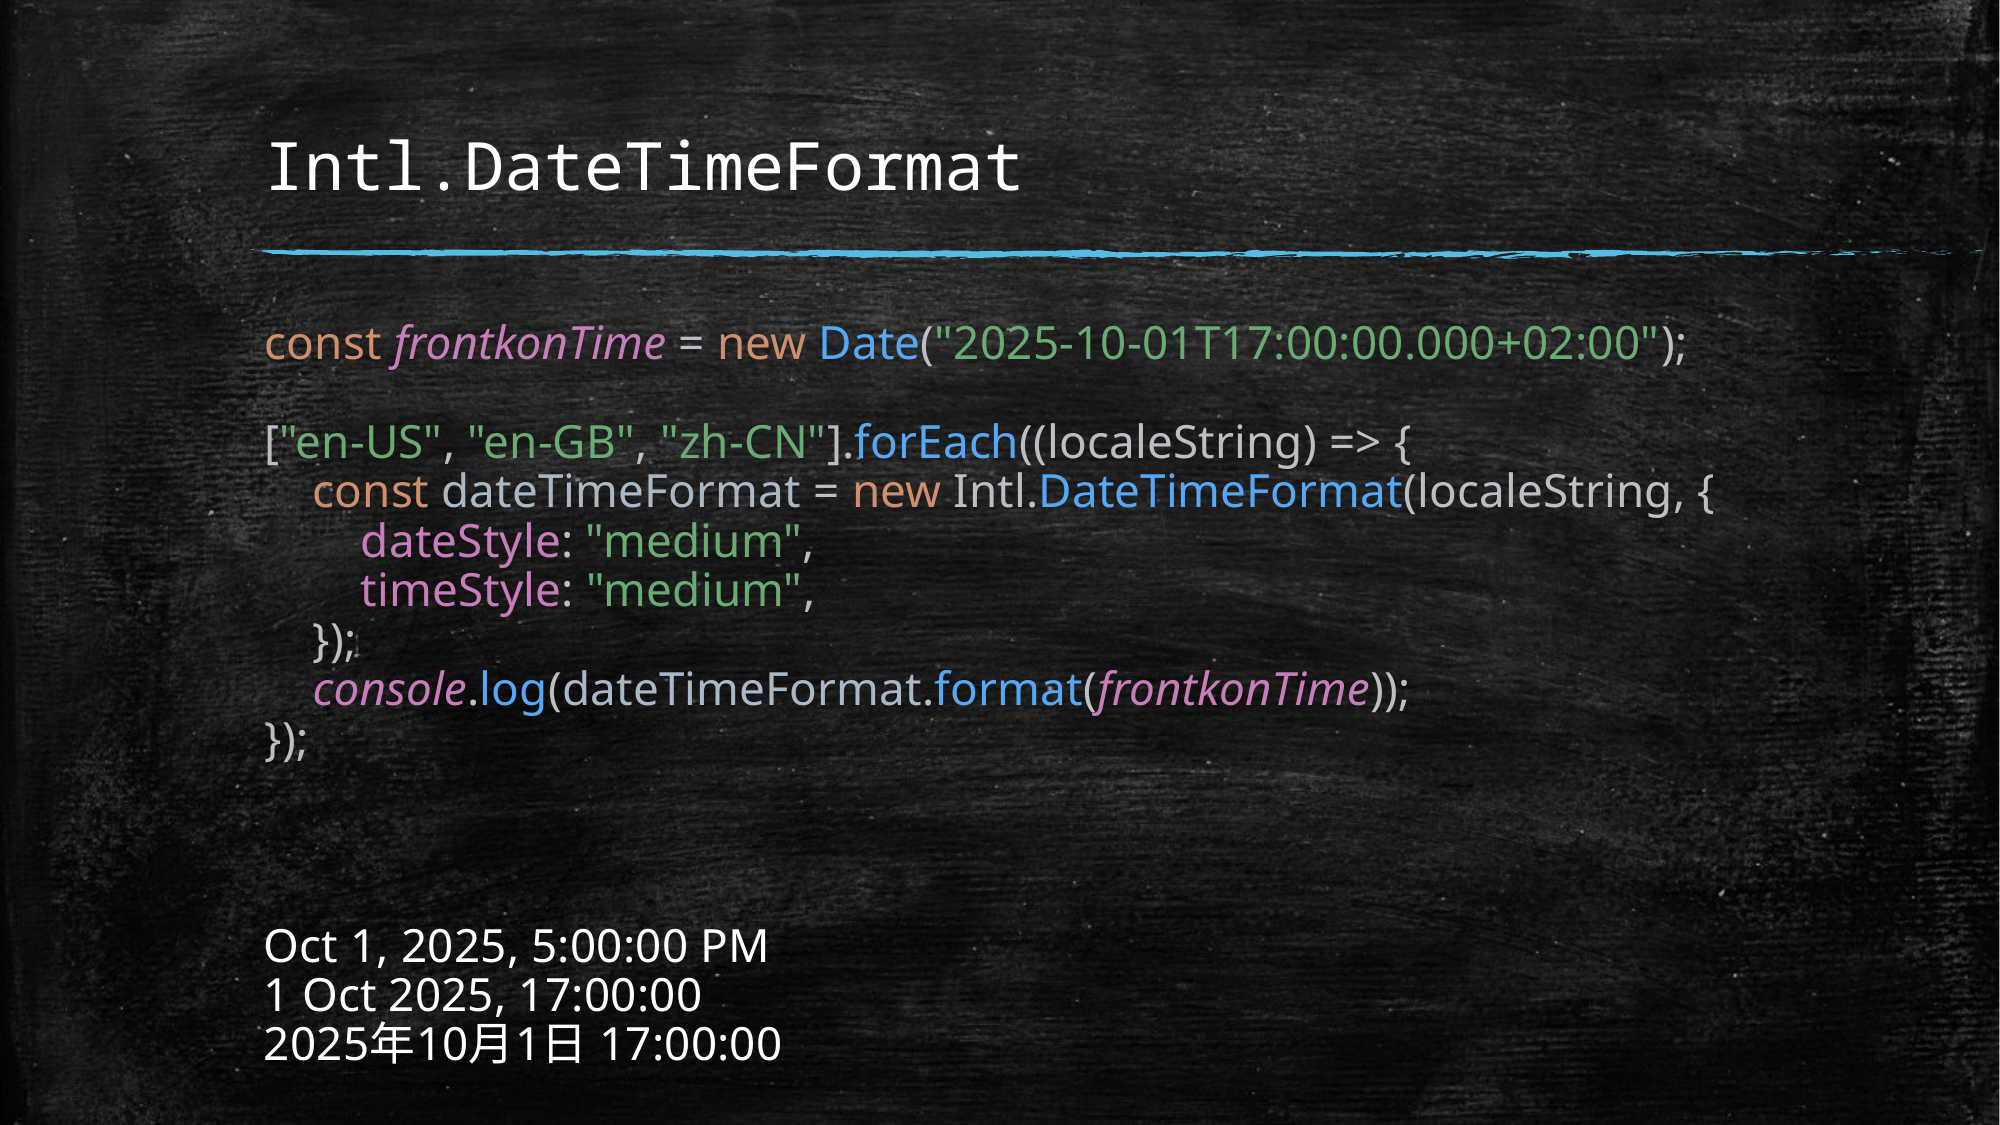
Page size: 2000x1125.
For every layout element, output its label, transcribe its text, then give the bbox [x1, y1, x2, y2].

title Intl.DateTimeFormat [249, 45, 1750, 213]
picture [0, 0, 2000, 1125]
list const frontkonTime = new Date("2025-10-01T17:00:00.000+02:00"); ["en-US", "en-GB", "zh-CN"].forEach((localeString) => { const dateTimeFormat = new Intl.DateTimeFormat(localeString, { dateStyle: "medium", timeStyle: "medium", }); console.log(dateTimeFormat.format(frontkonTime)); }); [249, 312, 1750, 913]
list Oct 1, 2025, 5:00:00 PM 1 Oct 2025, 17:00:00 2025年10月1日 17:00:00 [248, 915, 1749, 1066]
